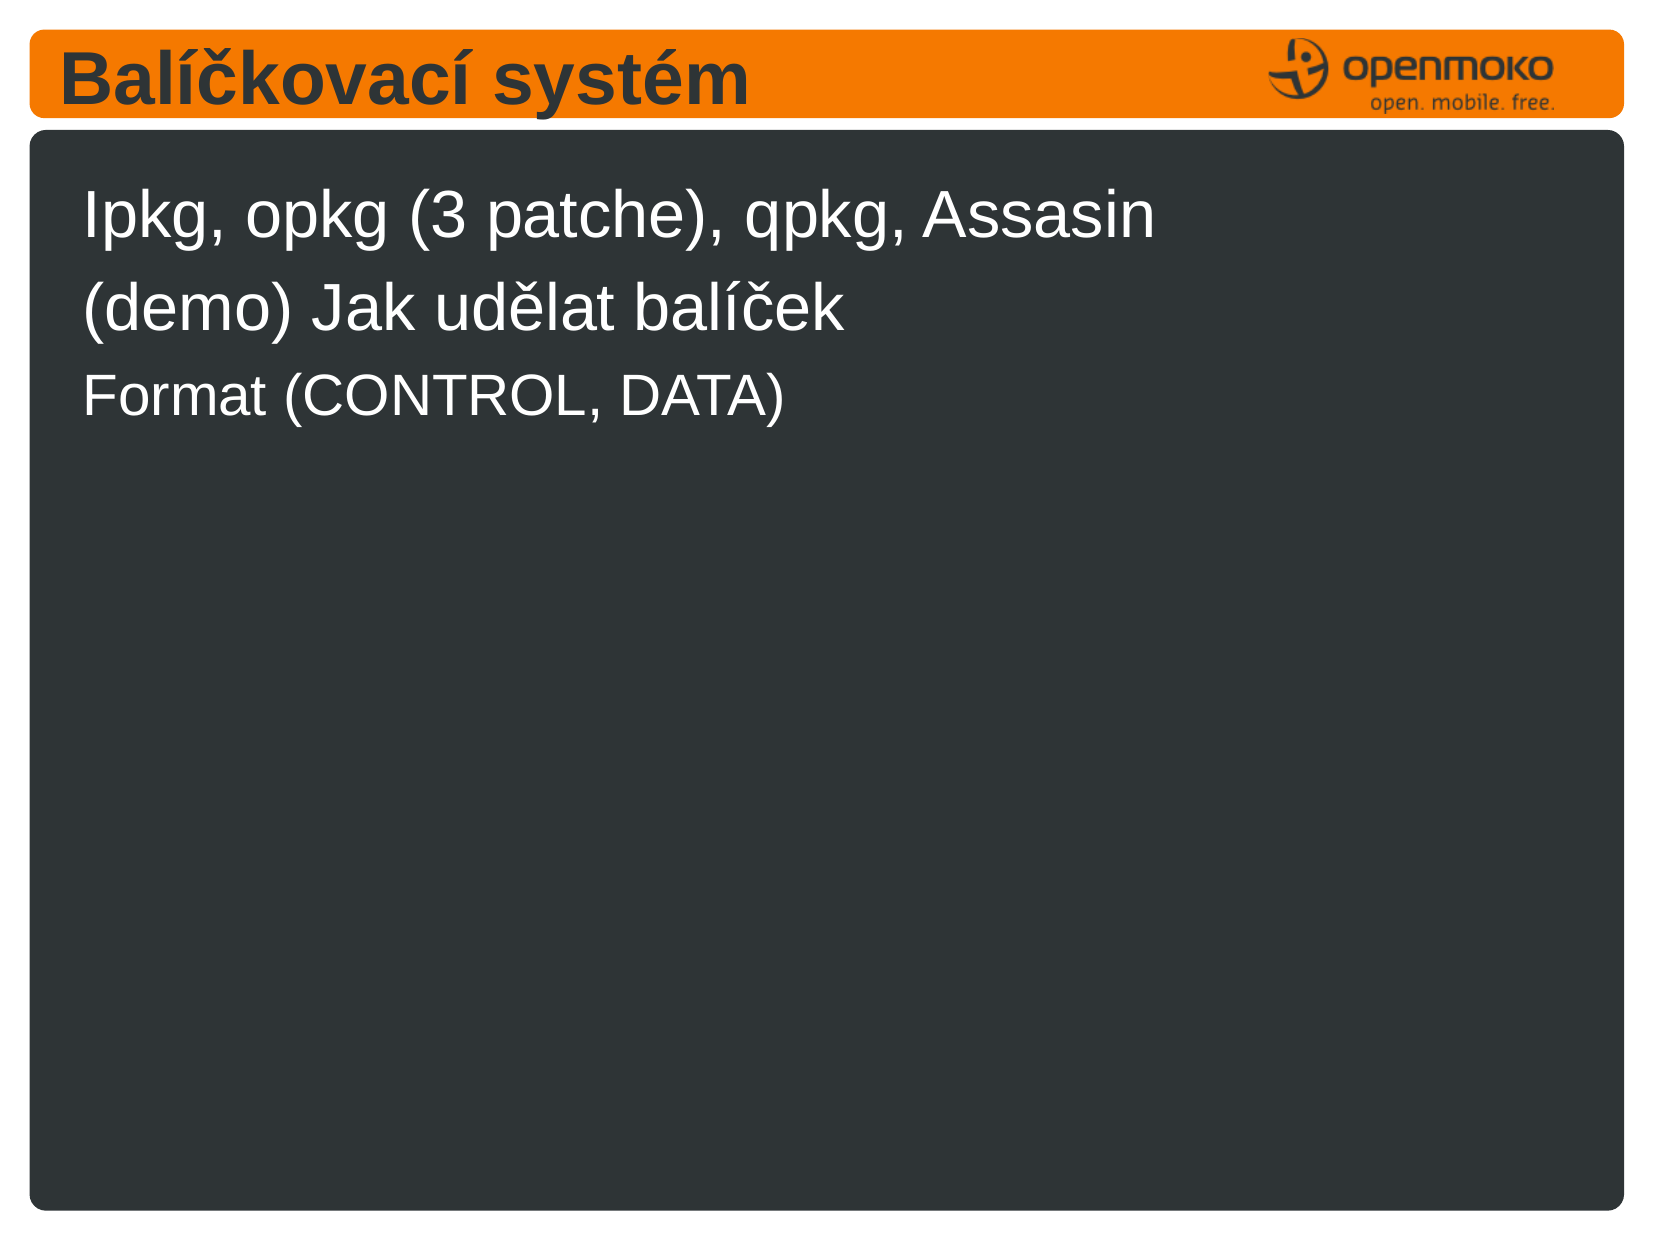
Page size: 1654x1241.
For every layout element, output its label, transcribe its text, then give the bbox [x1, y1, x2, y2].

title Balíčkovací systém [59, 29, 1361, 128]
picture [1361, 38, 1554, 114]
list Ipkg, opkg (3 patche), qpkg, Assasin (demo) Jak udělat balíček Format (CONTROL, DATA) [82, 177, 1571, 1182]
